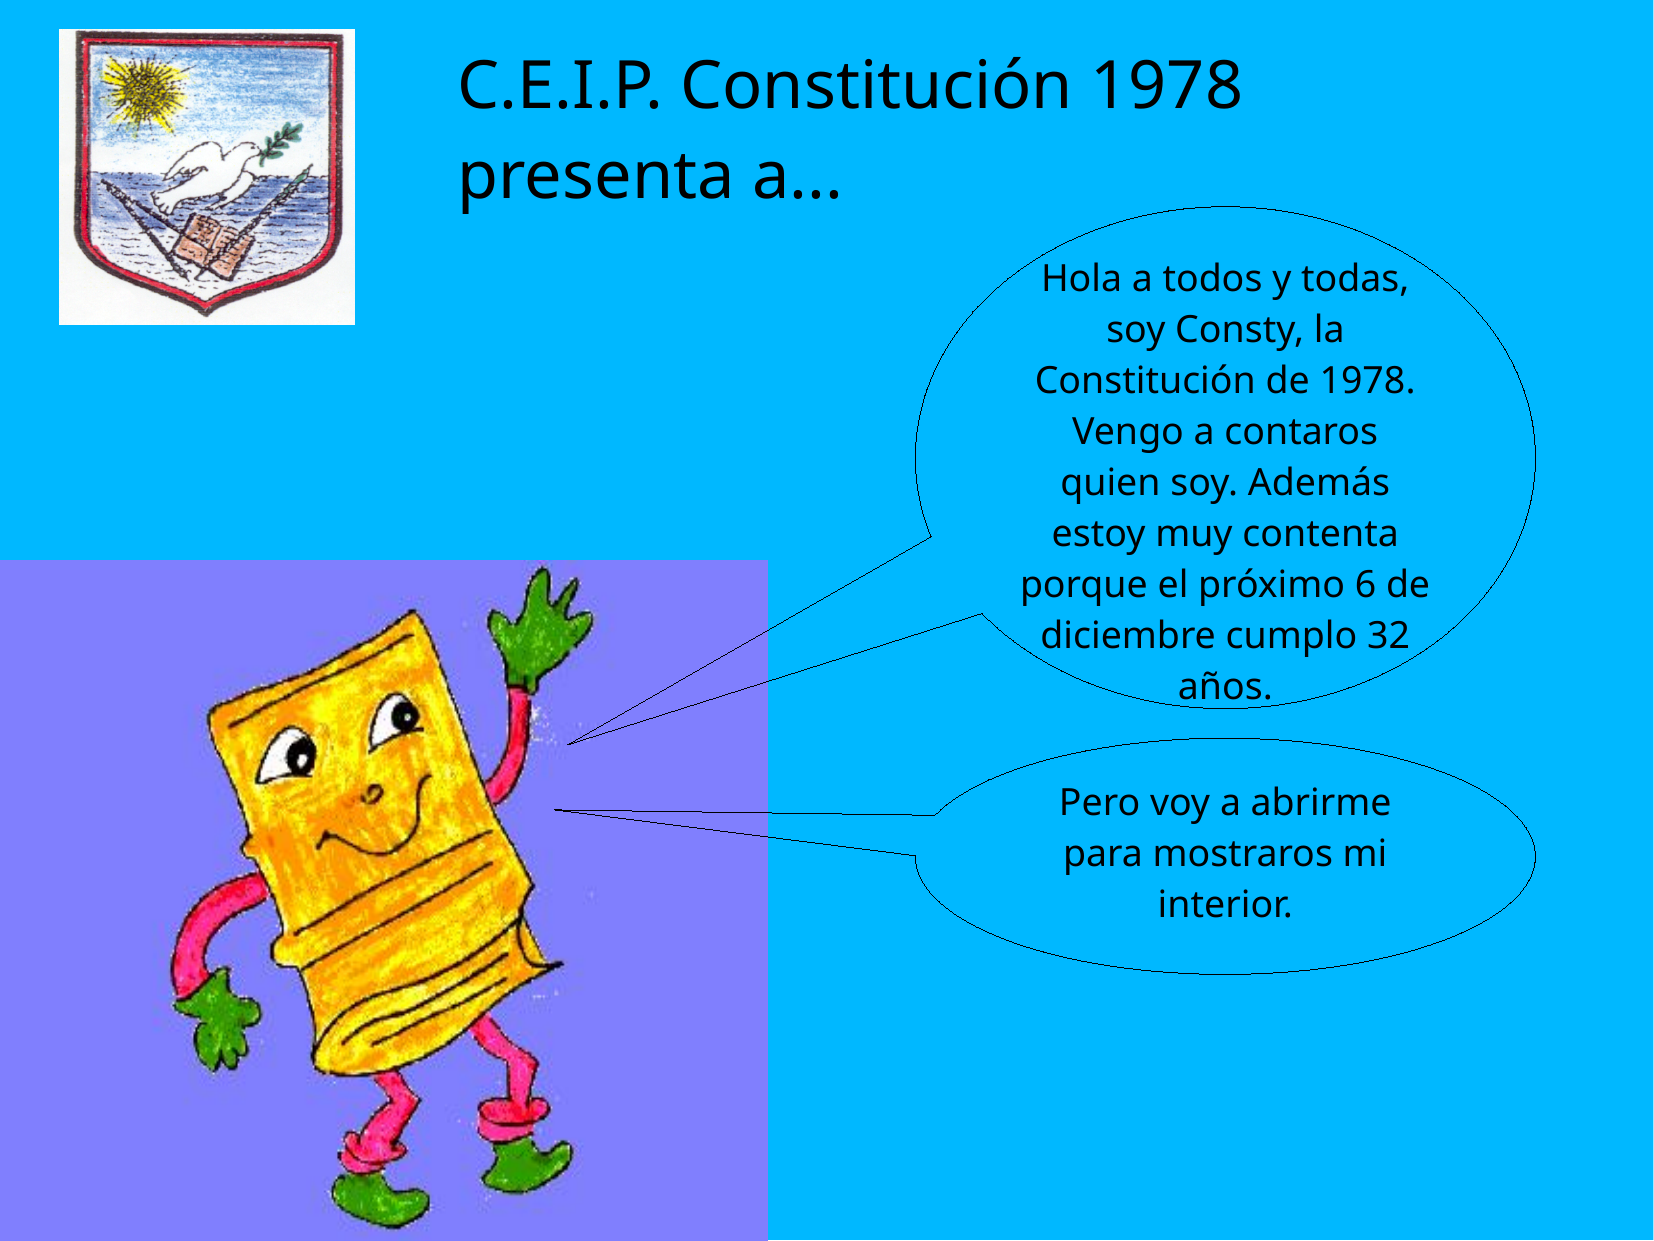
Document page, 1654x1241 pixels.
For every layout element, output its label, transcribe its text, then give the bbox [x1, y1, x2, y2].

text_box Hola a todos y todas, soy Consty, la Constitución de 1978. Vengo a contaros quien soy. Además estoy muy contenta porque el próximo 6 de diciembre cumplo 32 años. [1003, 244, 1447, 678]
picture [60, 30, 354, 324]
picture [0, 561, 767, 1241]
text_box Pero voy a abrirme para mostraros mi interior. [1033, 767, 1418, 940]
text_box C.E.I.P. Constitución 1978 presenta a... [442, 29, 1300, 231]
